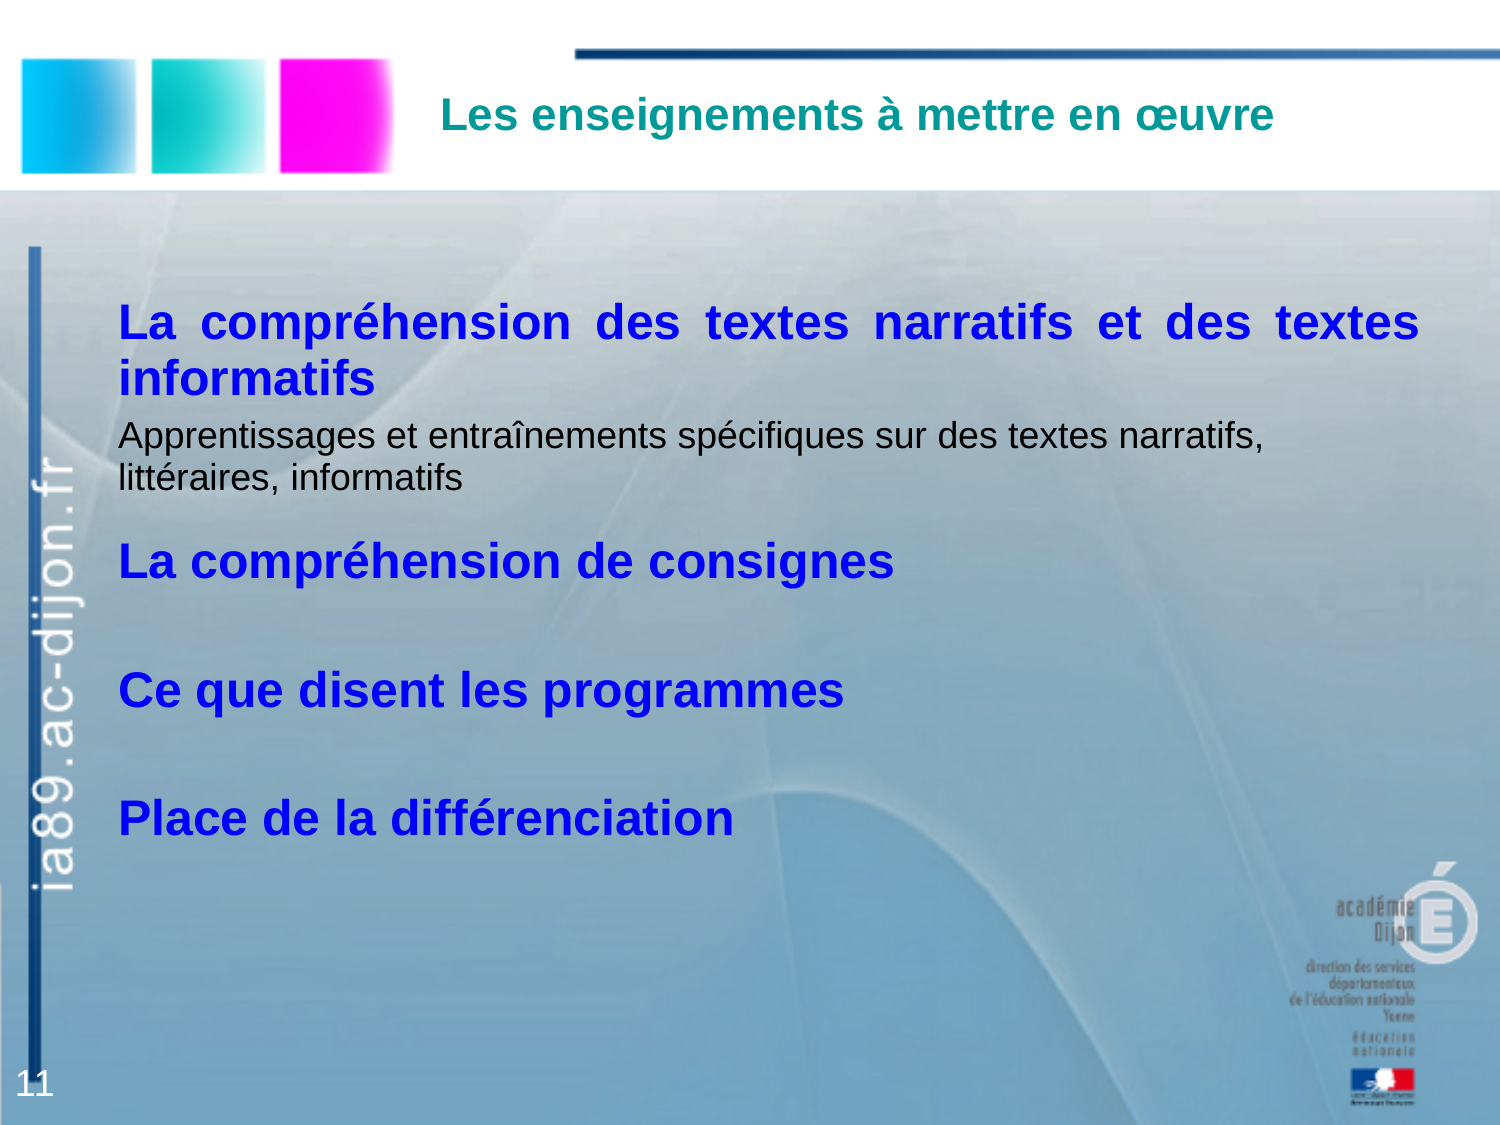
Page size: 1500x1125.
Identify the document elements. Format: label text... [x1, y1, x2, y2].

text_box <numéro> [0, 1051, 657, 1123]
picture [0, 0, 1500, 1125]
subtitle La compréhension des textes narratifs et des textes informatifs Apprentissages et entraînements spécifiques sur des textes narratifs, littéraires, informatifs La compréhension de consignes Ce que disent les programmes Place de la différenciation [118, 243, 1421, 897]
title Les enseignements à mettre en œuvre [425, 42, 1459, 185]
